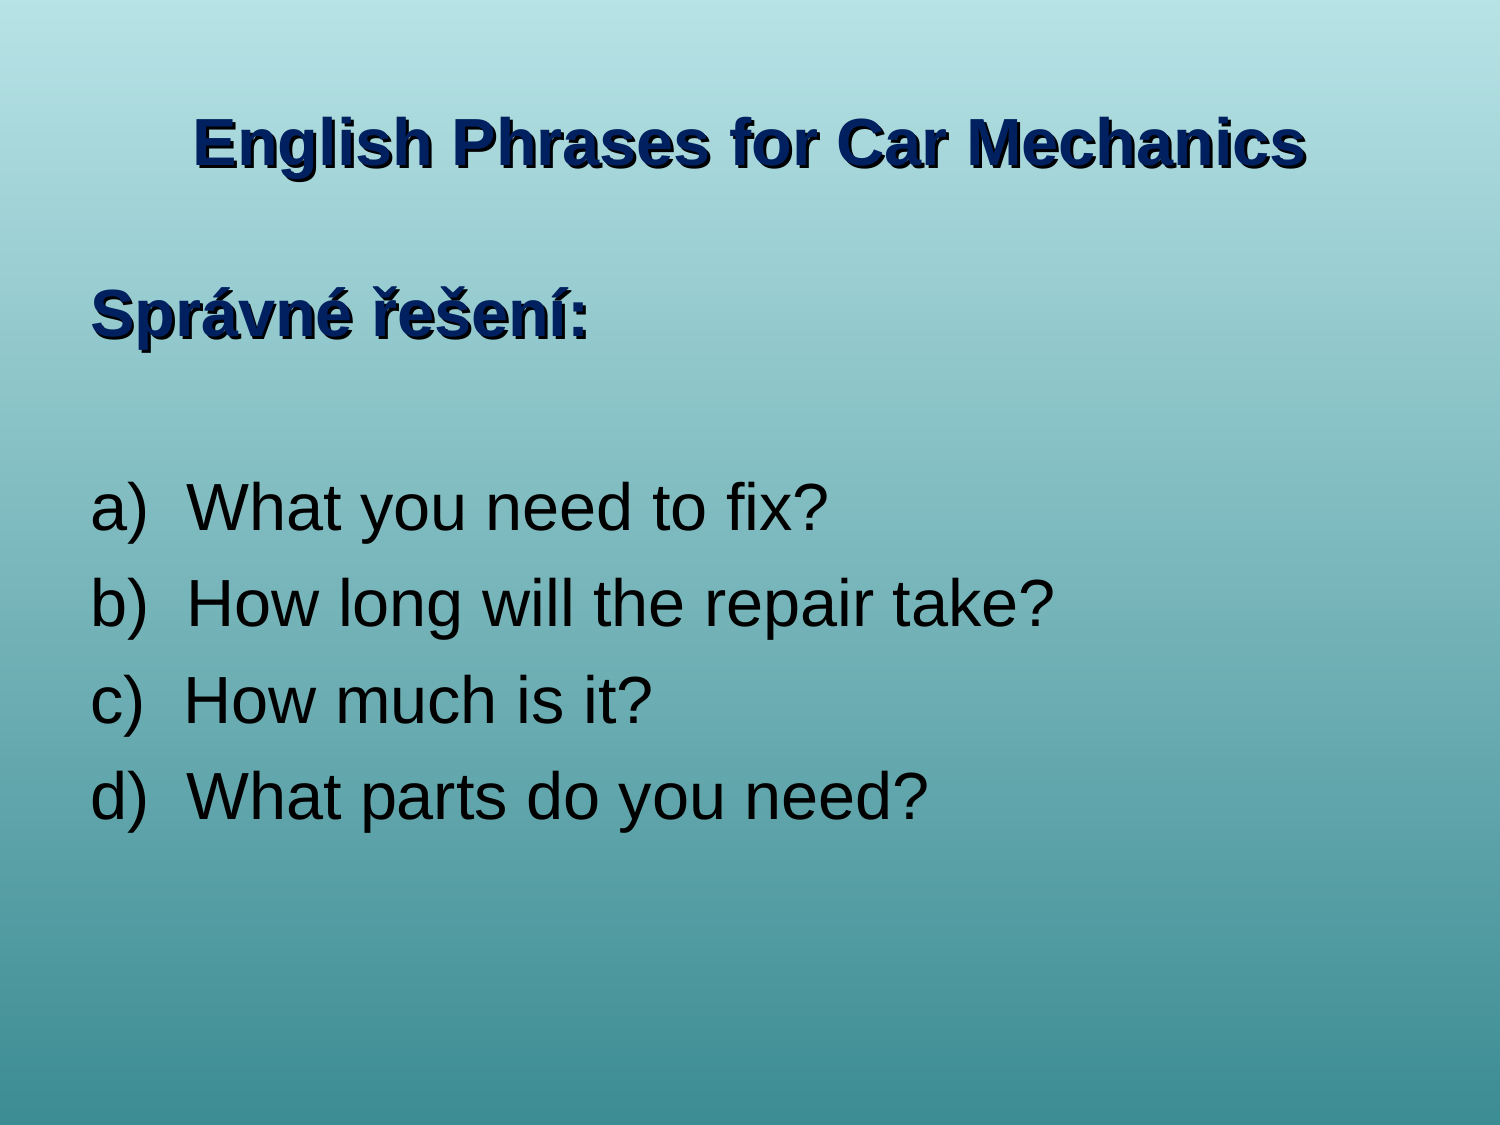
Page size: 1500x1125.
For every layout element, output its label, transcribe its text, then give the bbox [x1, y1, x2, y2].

list Správné řešení: What you need to fix? How long will the repair take? How much is it? What parts do you need? [75, 262, 1426, 1006]
title English Phrases for Car Mechanics [75, 45, 1426, 233]
